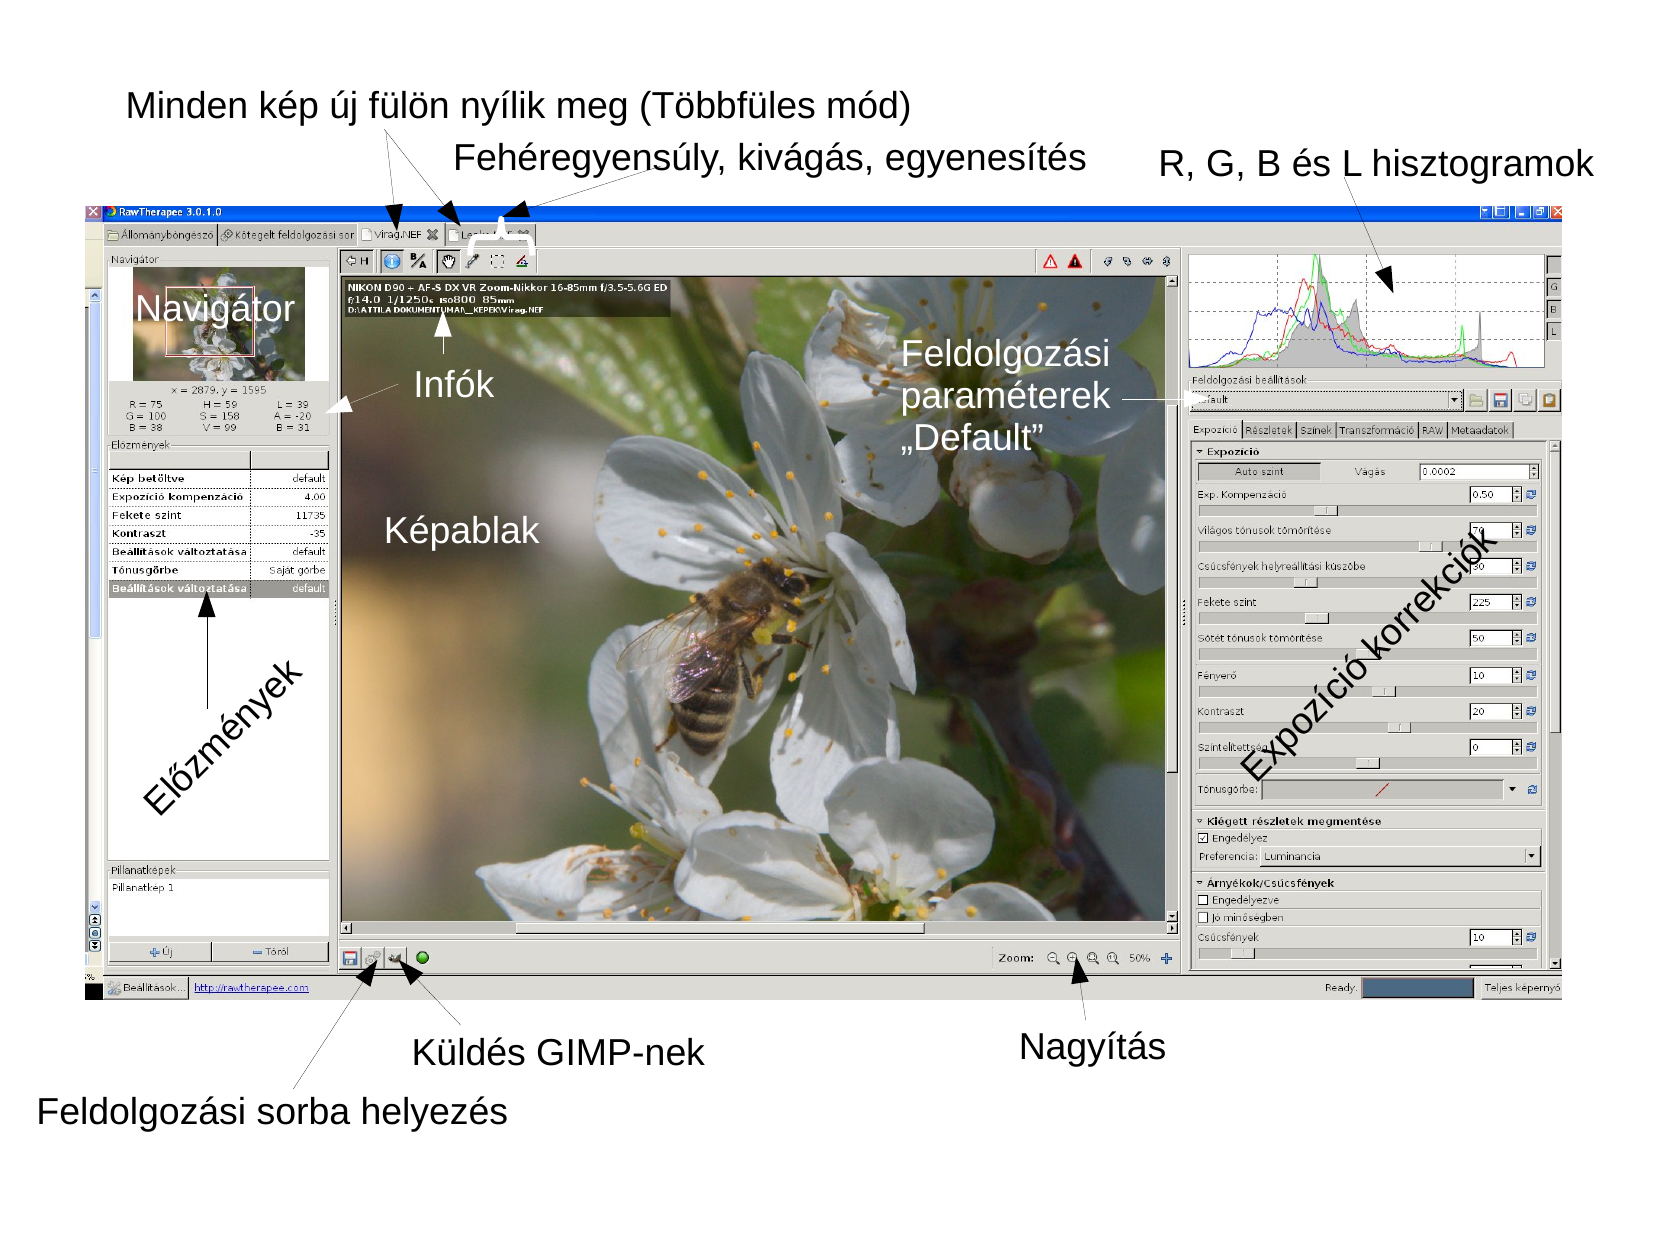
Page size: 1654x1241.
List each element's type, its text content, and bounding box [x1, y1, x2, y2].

text_box Minden kép új fülön nyílik meg (Többfüles mód) [110, 76, 927, 134]
picture [85, 206, 1562, 1000]
text_box Infók [398, 356, 510, 414]
text_box Képablak [369, 501, 555, 559]
text_box Expozíció korrekciók [1216, 501, 1521, 806]
text_box Fehéregyensúly, kivágás, egyenesítés [438, 129, 1101, 187]
text_box Feldolgozási paraméterek „Default” [885, 324, 1126, 466]
text_box Küldés GIMP-nek [396, 1023, 721, 1081]
text_box Előzmények [119, 634, 325, 840]
text_box Navigátor [120, 280, 311, 338]
text_box R, G, B és L hisztogramok [1143, 135, 1610, 192]
text_box Feldolgozási sorba helyezés [21, 1083, 523, 1140]
text_box Nagyítás [1003, 1018, 1181, 1076]
